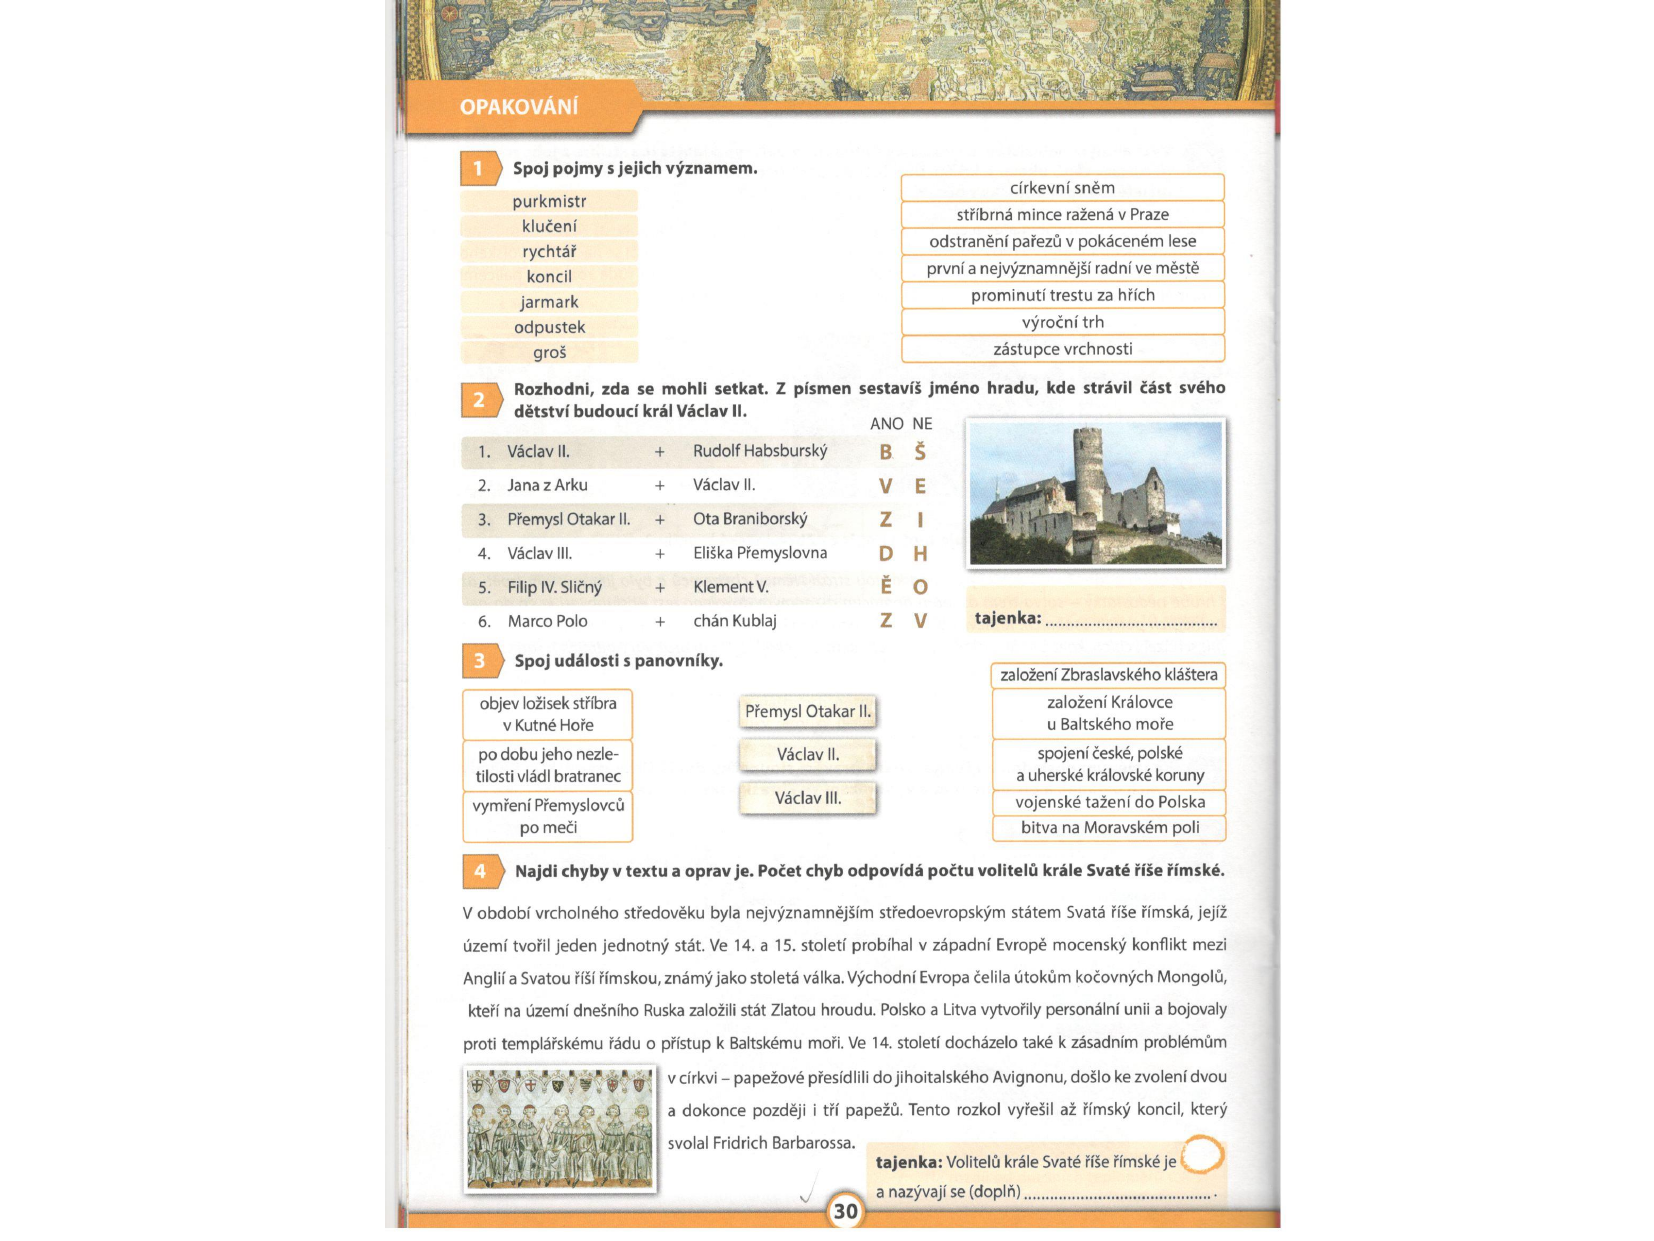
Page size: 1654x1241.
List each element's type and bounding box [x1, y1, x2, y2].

picture [385, 0, 1288, 1241]
